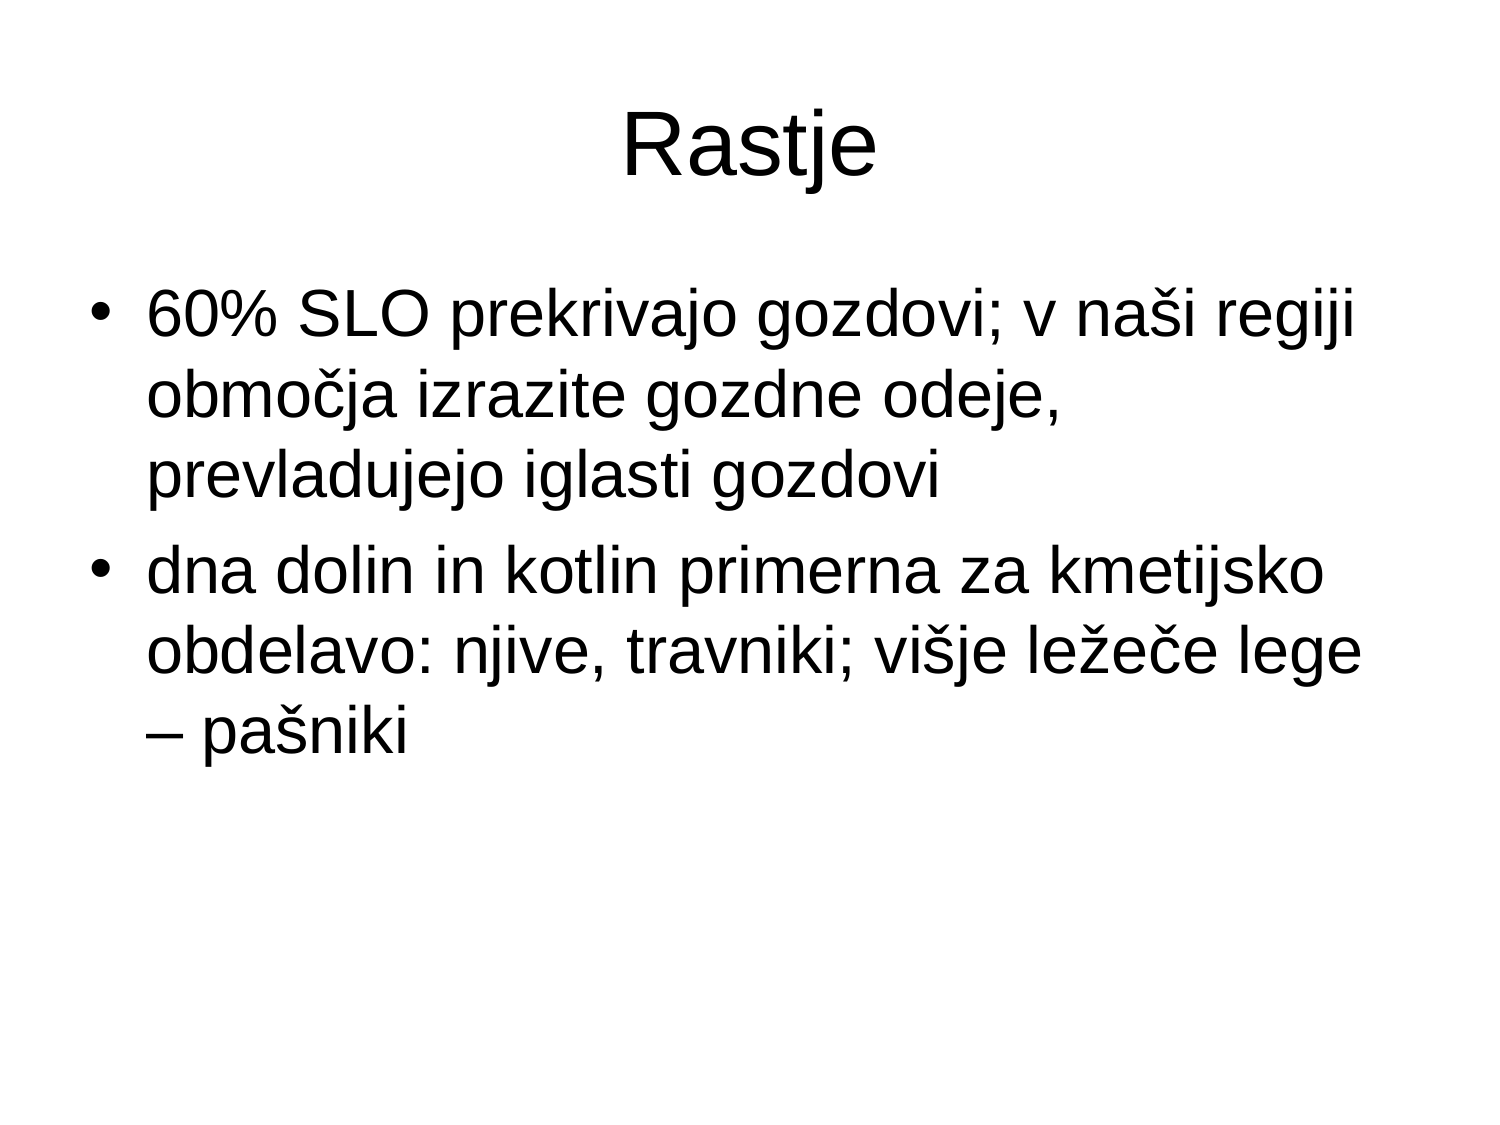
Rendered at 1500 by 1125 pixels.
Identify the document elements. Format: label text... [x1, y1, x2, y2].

title Rastje [75, 45, 1426, 233]
list 60% SLO prekrivajo gozdovi; v naši regiji območja izrazite gozdne odeje, prevladujejo iglasti gozdovi dna dolin in kotlin primerna za kmetijsko obdelavo: njive, travniki; višje ležeče lege – pašniki [75, 262, 1426, 1006]
